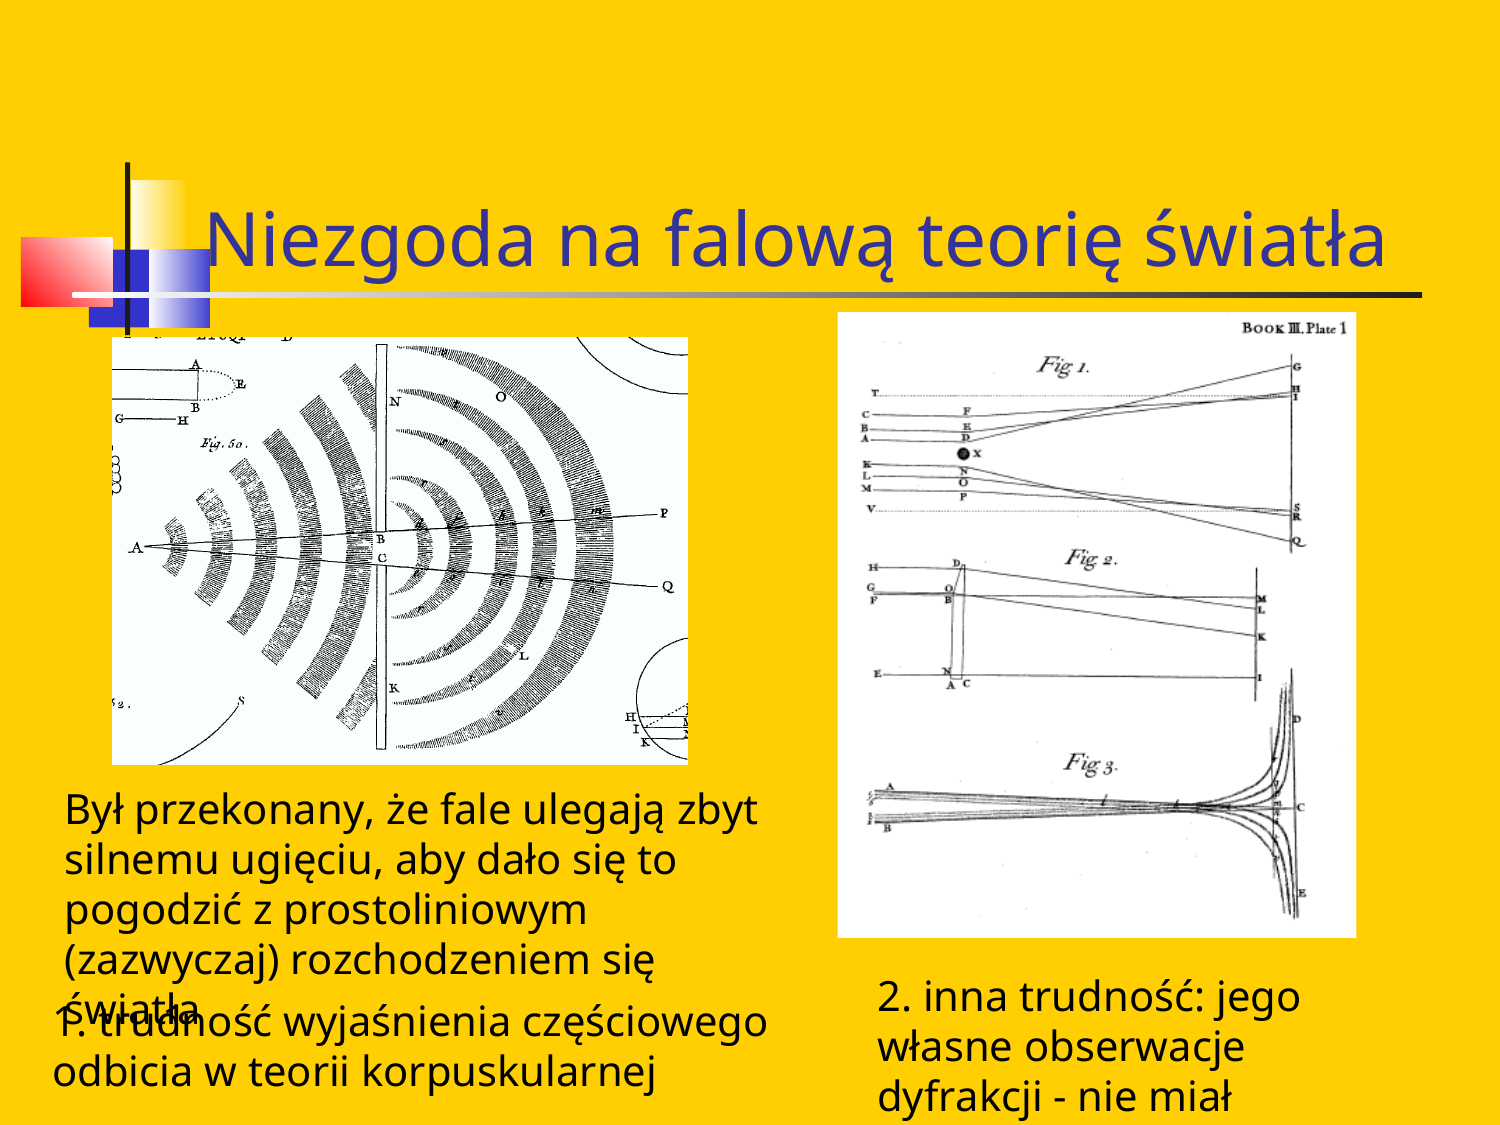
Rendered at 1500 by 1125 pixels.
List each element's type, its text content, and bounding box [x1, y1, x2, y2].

picture [837, 312, 1357, 938]
title Niezgoda na falową teorię światła [188, 93, 1468, 289]
picture [112, 337, 688, 765]
text_box Był przekonany, że fale ulegają zbyt silnemu ugięciu, aby dało się to pogodzić z prostoliniowym (zazwyczaj) rozchodzeniem się światła [50, 774, 801, 987]
text_box 2. inna trudność: jego własne obserwacje dyfrakcji - nie miał zadowalającego wyjaśnienia [862, 962, 1438, 1125]
text_box 1. trudność wyjaśnienia częściowego odbicia w teorii korpuskularnej [37, 987, 826, 1103]
